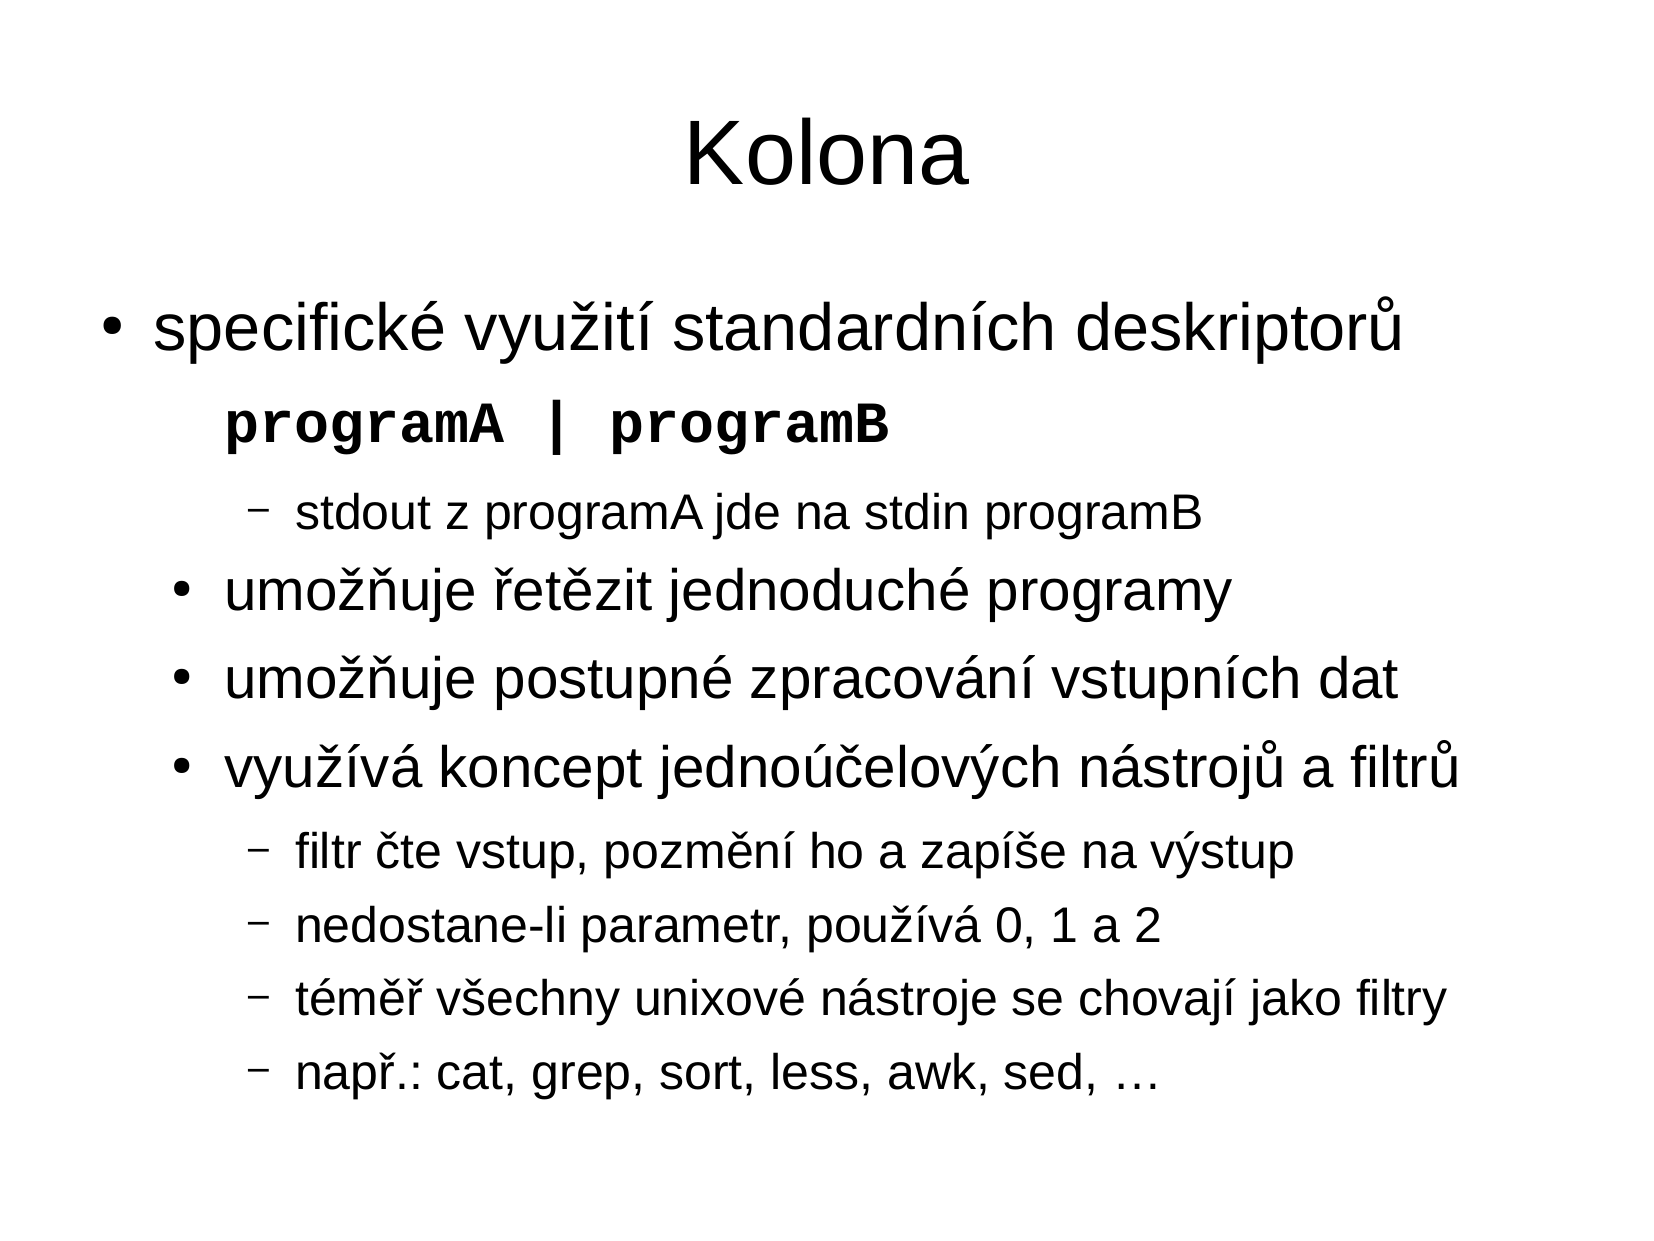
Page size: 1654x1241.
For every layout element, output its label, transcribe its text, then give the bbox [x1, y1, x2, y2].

title Kolona [82, 56, 1571, 250]
list specifické využití standardních deskriptorů programA | programB stdout z programA jde na stdin programB umožňuje řetězit jednoduché programy umožňuje postupné zpracování vstupních dat využívá koncept jednoúčelových nástrojů a filtrů filtr čte vstup, pozmění ho a zapíše na výstup nedostane-li parametr, používá 0, 1 a 2 téměř všechny unixové nástroje se chovají jako filtry např.: cat, grep, sort, less, awk, sed, … [82, 290, 1571, 1100]
